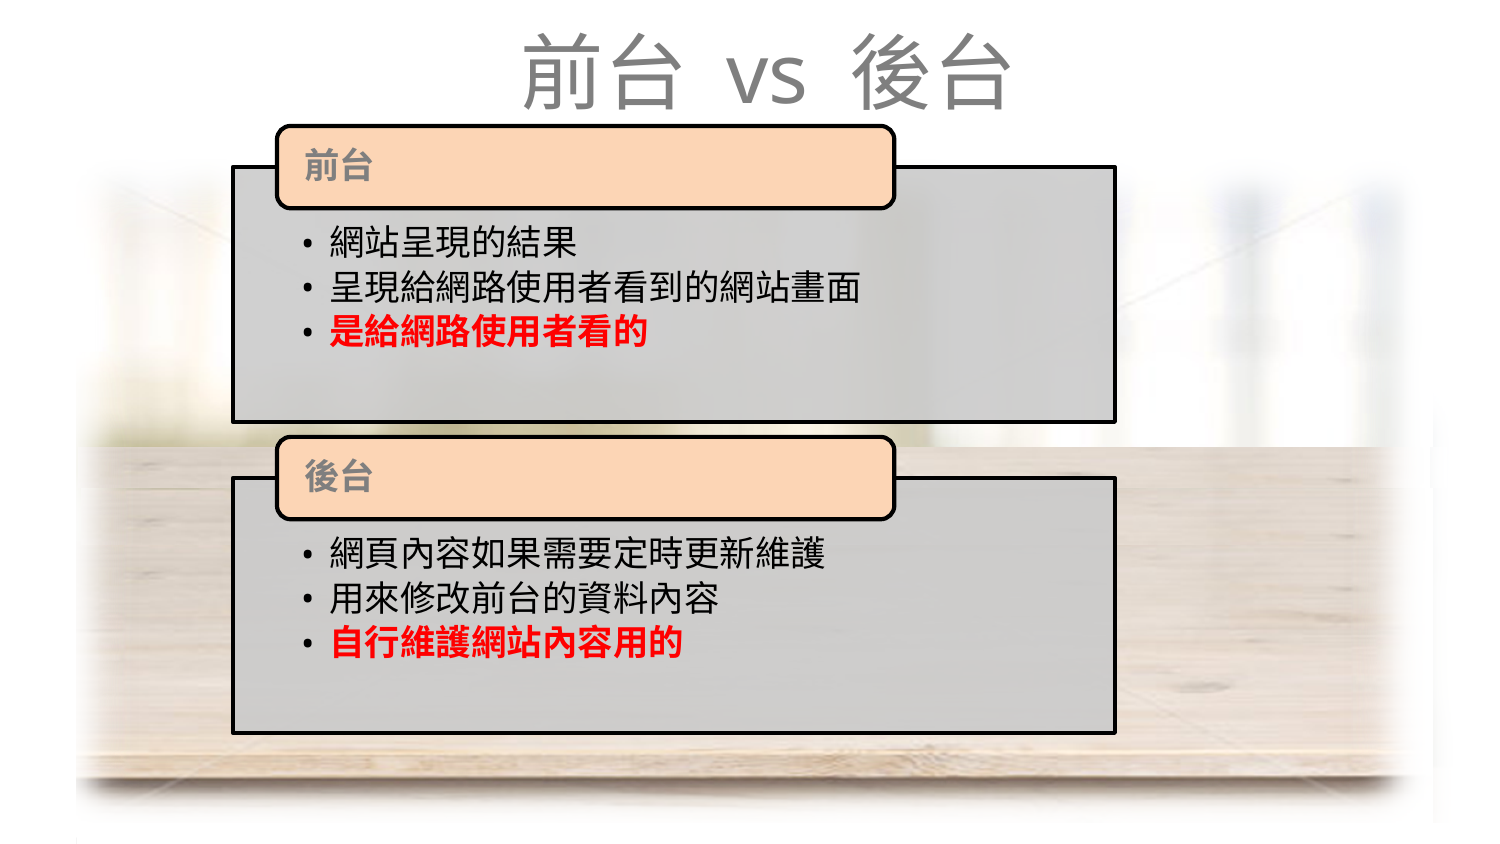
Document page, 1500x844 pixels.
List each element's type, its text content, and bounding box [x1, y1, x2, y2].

picture [76, 62, 1459, 844]
text_box 後台 [276, 436, 895, 520]
title 前台 vs 後台 [253, 0, 1284, 141]
text_box 網站呈現的結果 呈現給網路使用者看到的網站畫面 是給網路使用者看的 [232, 167, 1115, 422]
text_box 網頁內容如果需要定時更新維護 用來修改前台的資料內容 自行維護網站內容用的 [232, 478, 1115, 733]
text_box 前台 [276, 125, 895, 209]
